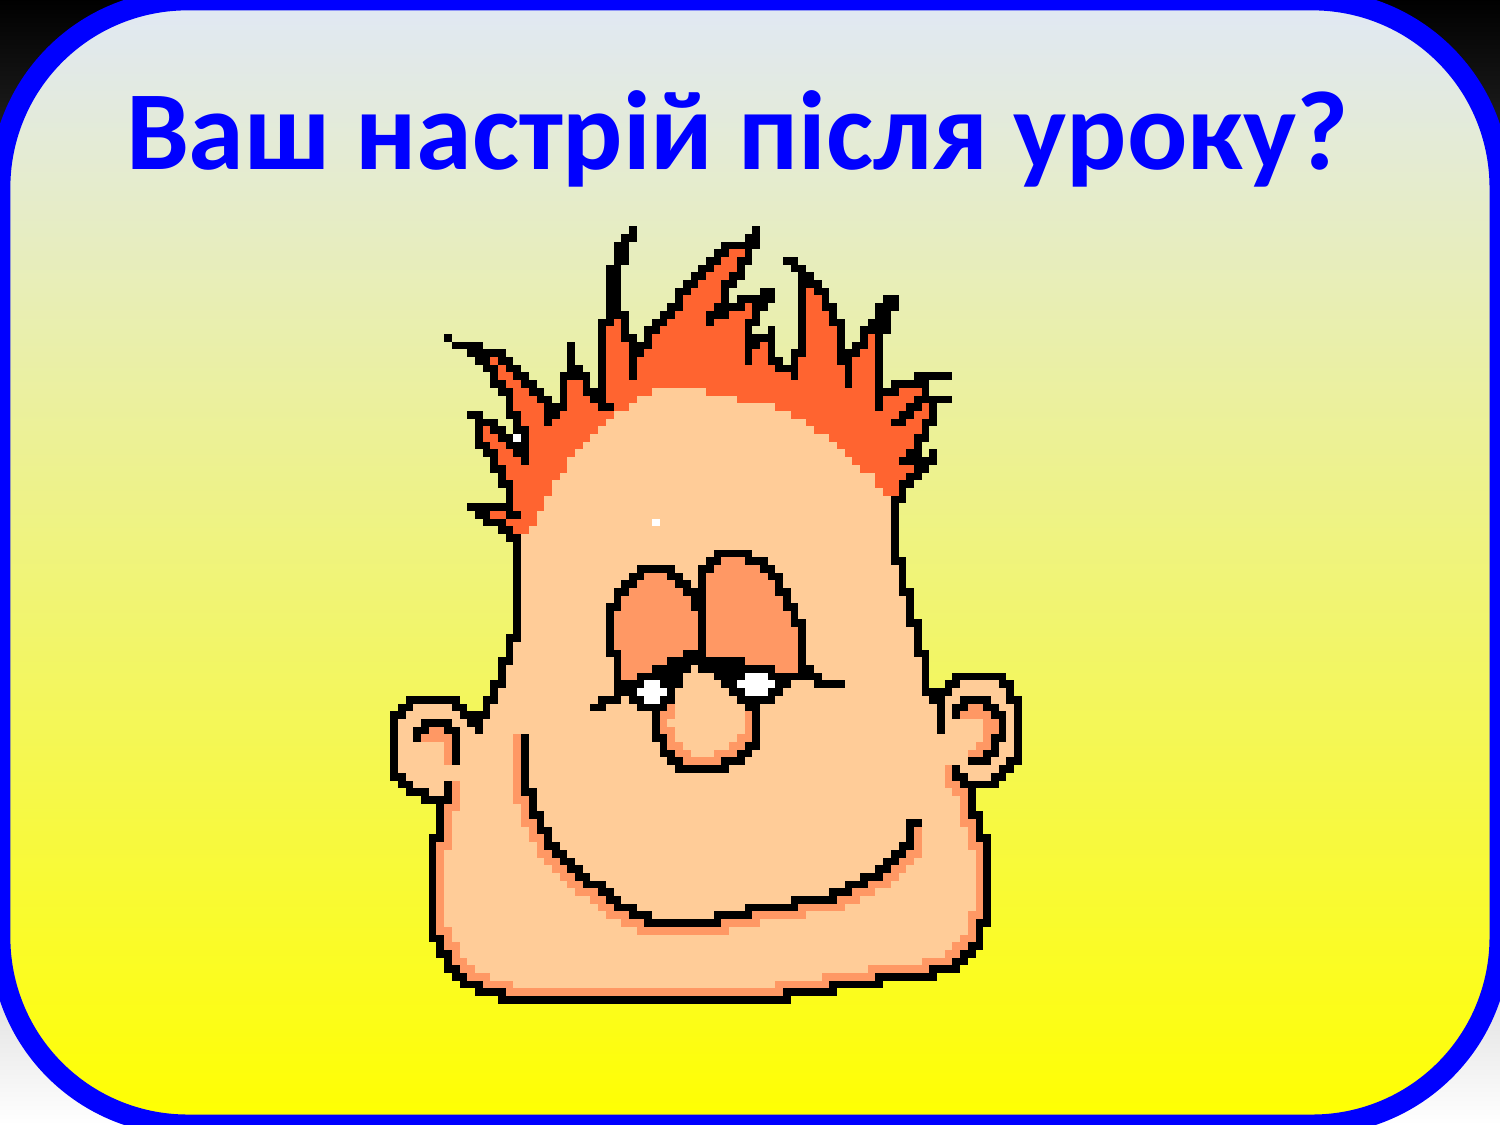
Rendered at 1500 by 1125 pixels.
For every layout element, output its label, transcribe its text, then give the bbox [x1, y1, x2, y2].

text_box [0, 21, 1500, 1125]
picture [383, 219, 1030, 1012]
text_box Ваш настрій після уроку? [76, 0, 1400, 370]
